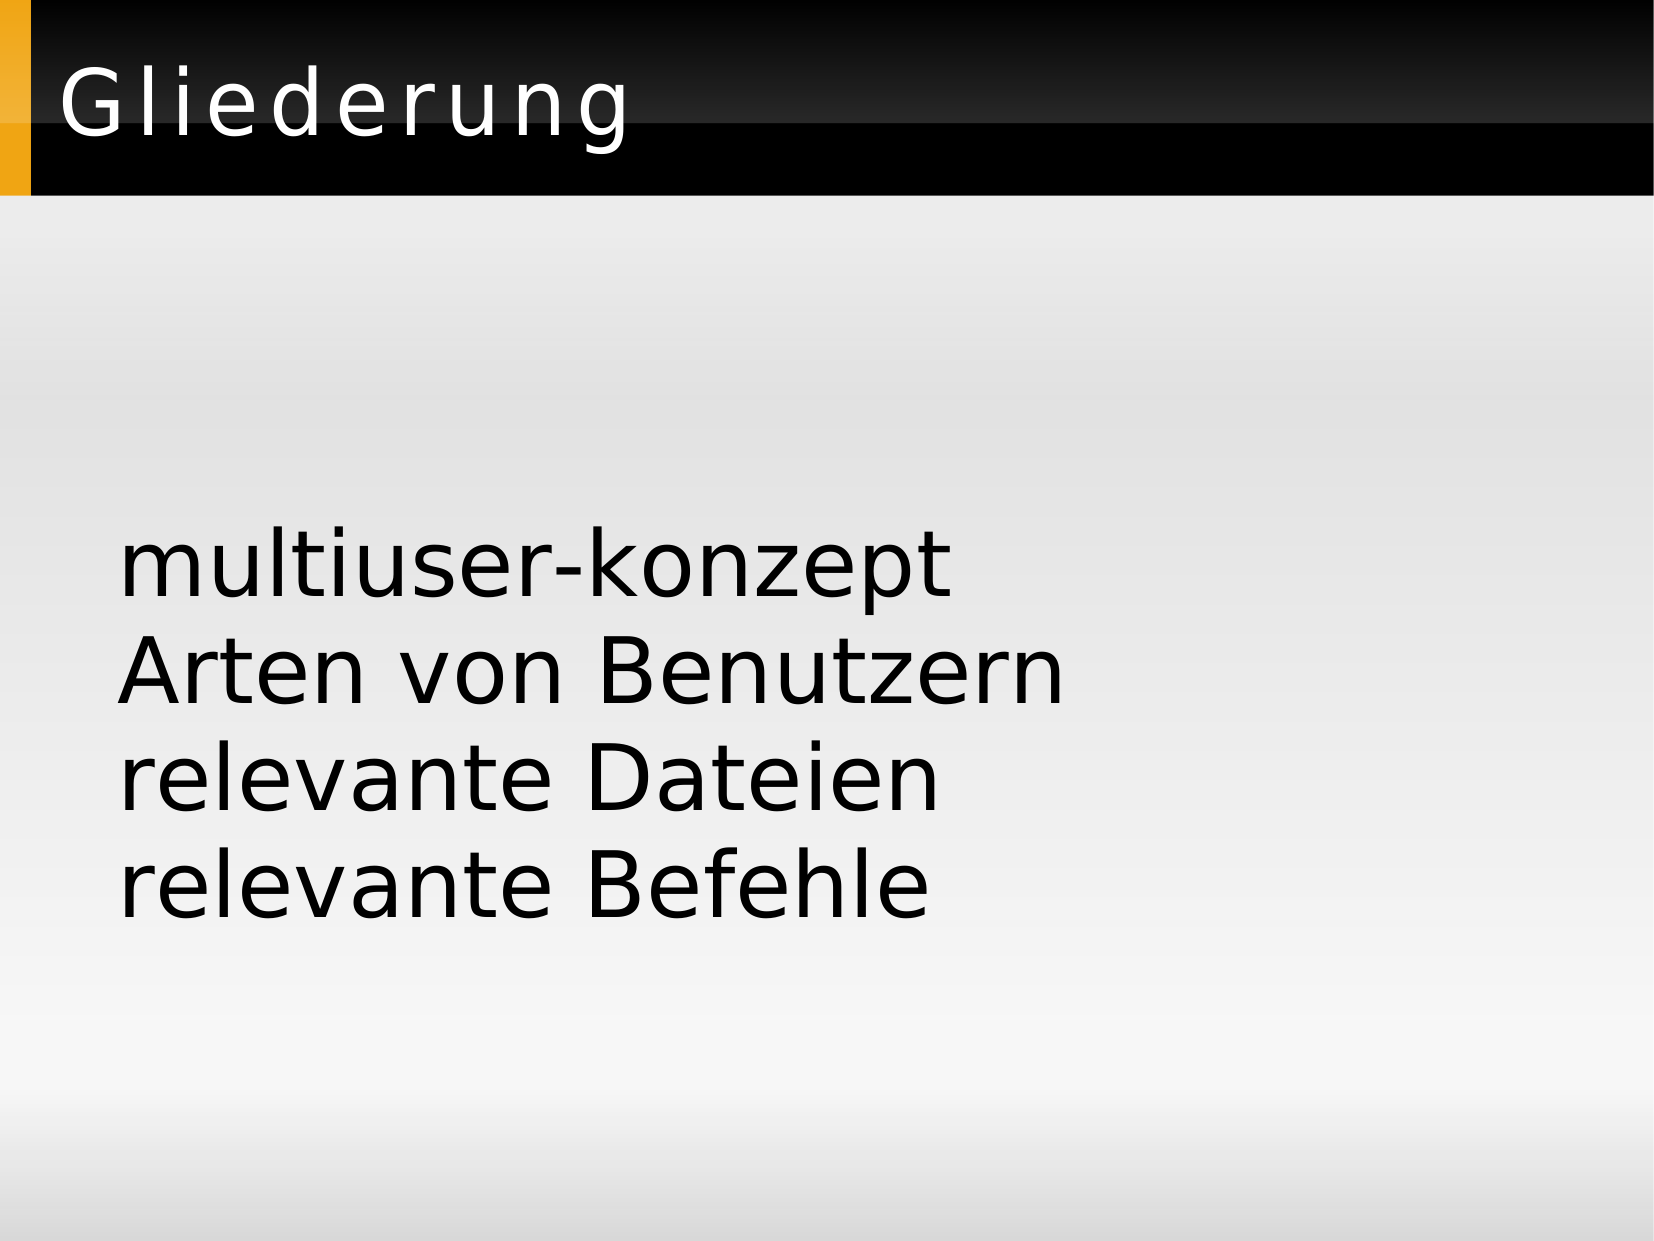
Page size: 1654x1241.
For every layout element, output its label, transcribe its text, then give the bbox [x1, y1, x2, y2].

subtitle multiuser-konzept Arten von Benutzern relevante Dateien relevante Befehle [29, 265, 1518, 1186]
title Gliederung [59, 29, 1270, 178]
picture [0, 0, 1654, 1241]
